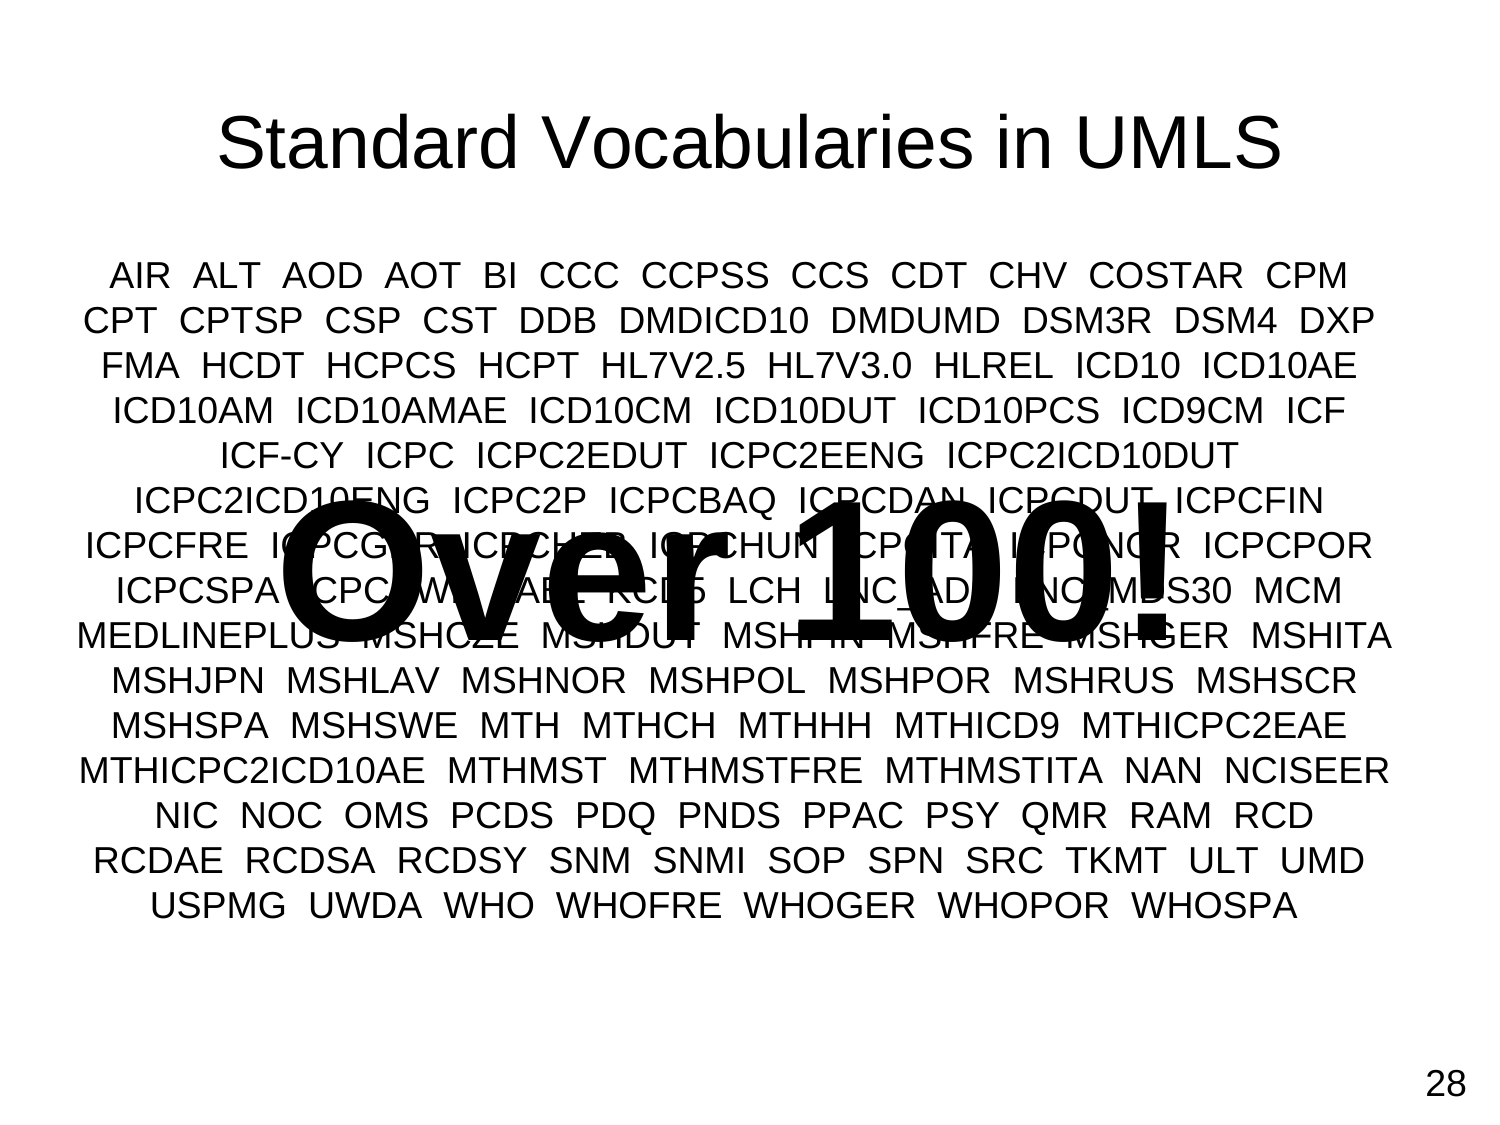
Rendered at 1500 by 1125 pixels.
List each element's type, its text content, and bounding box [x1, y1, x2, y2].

text_box Over 100! [260, 433, 1202, 689]
subtitle AIR ALT AOD AOT BI CCC CCPSS CCS CDT CHV COSTAR CPM CPT CPTSP CSP CST DDB DMDICD10 DMDUMD DSM3R DSM4 DXP FMA HCDT HCPCS HCPT HL7V2.5 HL7V3.0 HLREL ICD10 ICD10AE ICD10AM ICD10AMAE ICD10CM ICD10DUT ICD10PCS ICD9CM ICF ICF-CY ICPC ICPC2EDUT ICPC2EENG ICPC2ICD10DUT ICPC2ICD10ENG ICPC2P ICPCBAQ ICPCDAN ICPCDUT ICPCFIN ICPCFRE ICPCGER ICPCHEB ICPCHUN ICPCITA ICPCNOR ICPCPOR ICPCSPA ICPCSWE JABL KCD5 LCH LNC_AD8 LNC_MDS30 MCM MEDLINEPLUS MSHCZE MSHDUT MSHFIN MSHFRE MSHGER MSHITA MSHJPN MSHLAV MSHNOR MSHPOL MSHPOR MSHRUS MSHSCR MSHSPA MSHSWE MTH MTHCH MTHHH MTHICD9 MTHICPC2EAE MTHICPC2ICD10AE MTHMST MTHMSTFRE MTHMSTITA NAN NCISEER NIC NOC OMS PCDS PDQ PNDS PPAC PSY QMR RAM RCD RCDAE RCDSA RCDSY SNM SNMI SOP SPN SRC TKMT ULT UMD USPMG UWDA WHO WHOFRE WHOGER WHOPOR WHOSPA [75, 251, 1395, 927]
title Standard Vocabularies in UMLS [75, 44, 1425, 233]
